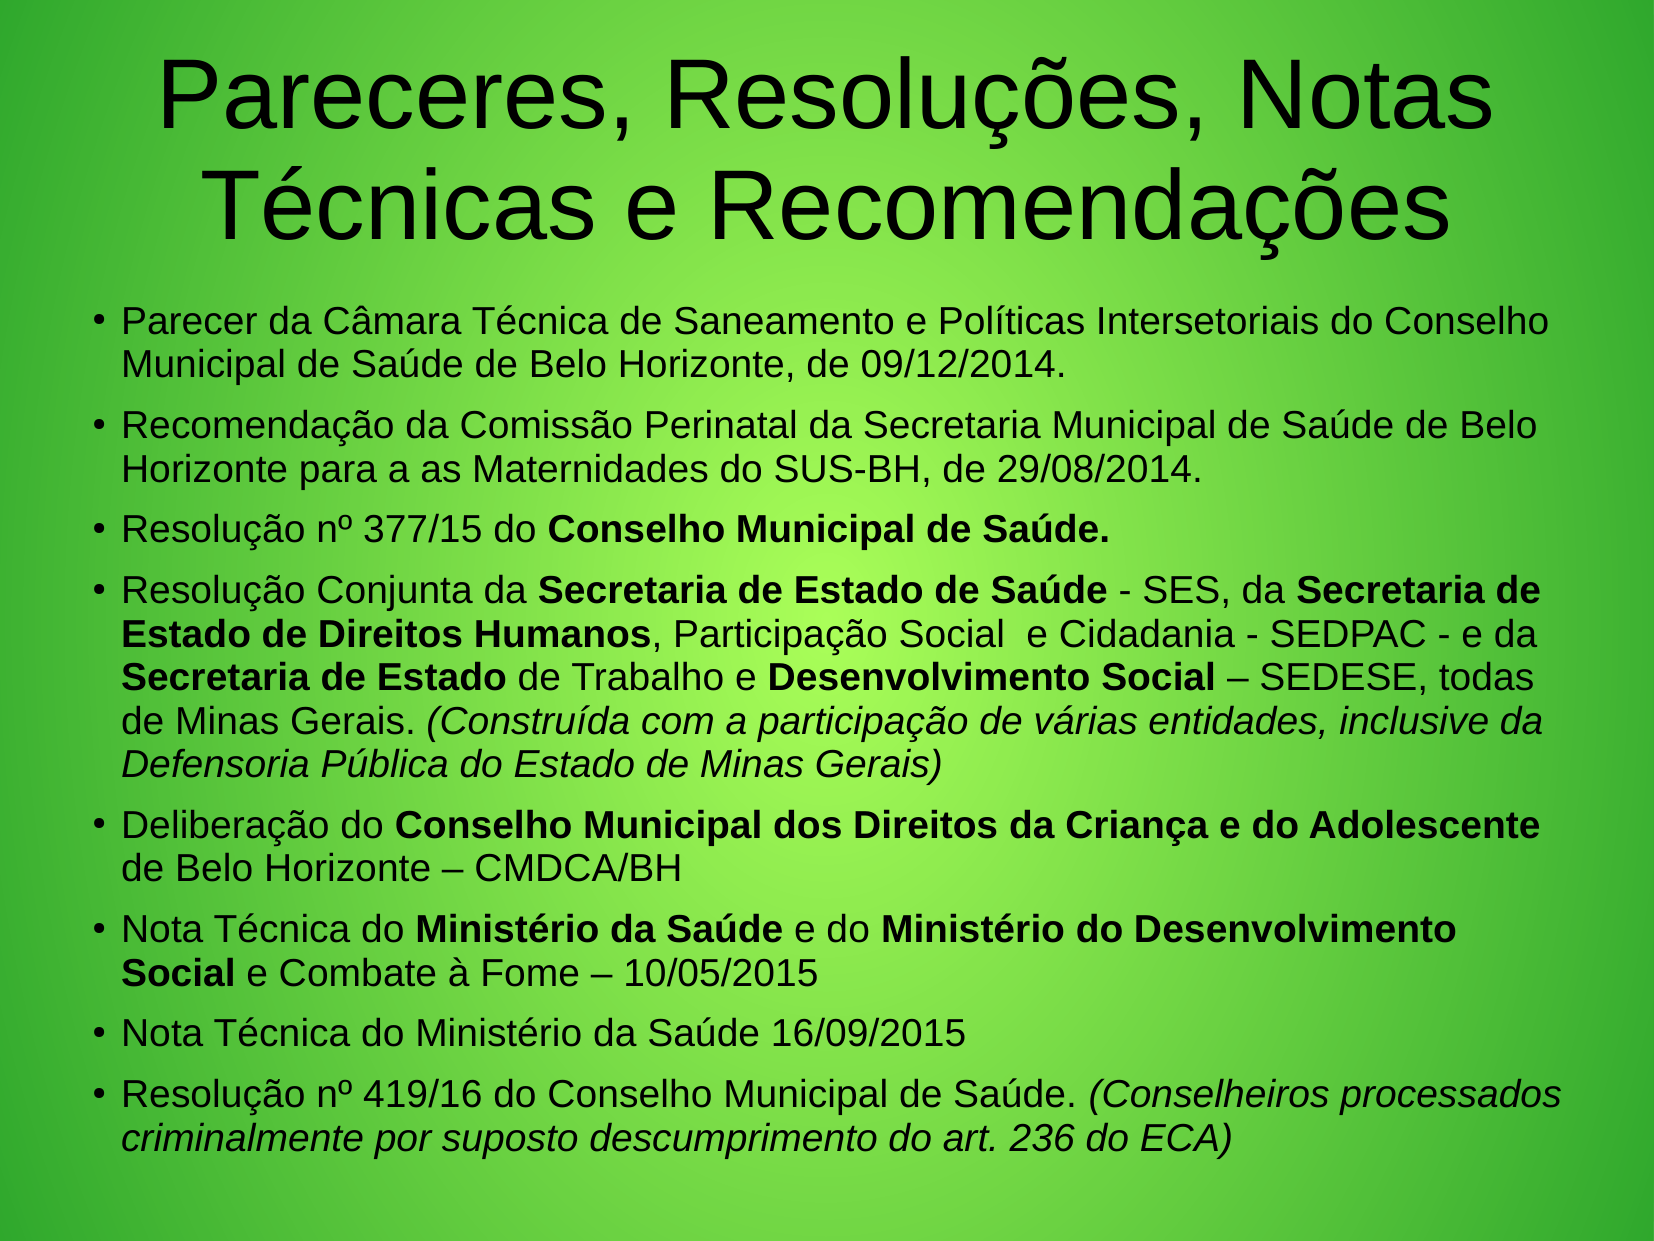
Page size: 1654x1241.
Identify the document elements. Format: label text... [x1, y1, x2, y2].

title Pareceres, Resoluções, Notas Técnicas e Recomendações [82, 38, 1571, 261]
list Parecer da Câmara Técnica de Saneamento e Políticas Intersetoriais do Conselho Municipal de Saúde de Belo Horizonte, de 09/12/2014. Recomendação da Comissão Perinatal da Secretaria Municipal de Saúde de Belo Horizonte para a as Maternidades do SUS-BH, de 29/08/2014. Resolução nº 377/15 do Conselho Municipal de Saúde. Resolução Conjunta da Secretaria de Estado de Saúde - SES, da Secretaria de Estado de Direitos Humanos, Participação Social e Cidadania - SEDPAC - e da Secretaria de Estado de Trabalho e Desenvolvimento Social – SEDESE, todas de Minas Gerais. (Construída com a participação de várias entidades, inclusive da Defensoria Pública do Estado de Minas Gerais) Deliberação do Conselho Municipal dos Direitos da Criança e do Adolescente de Belo Horizonte – CMDCA/BH Nota Técnica do Ministério da Saúde e do Ministério do Desenvolvimento Social e Combate à Fome – 10/05/2015 Nota Técnica do Ministério da Saúde 16/09/2015 Resolução nº 419/16 do Conselho Municipal de Saúde. (Conselheiros processados criminalmente por suposto descumprimento do art. 236 do ECA) [82, 299, 1571, 1170]
